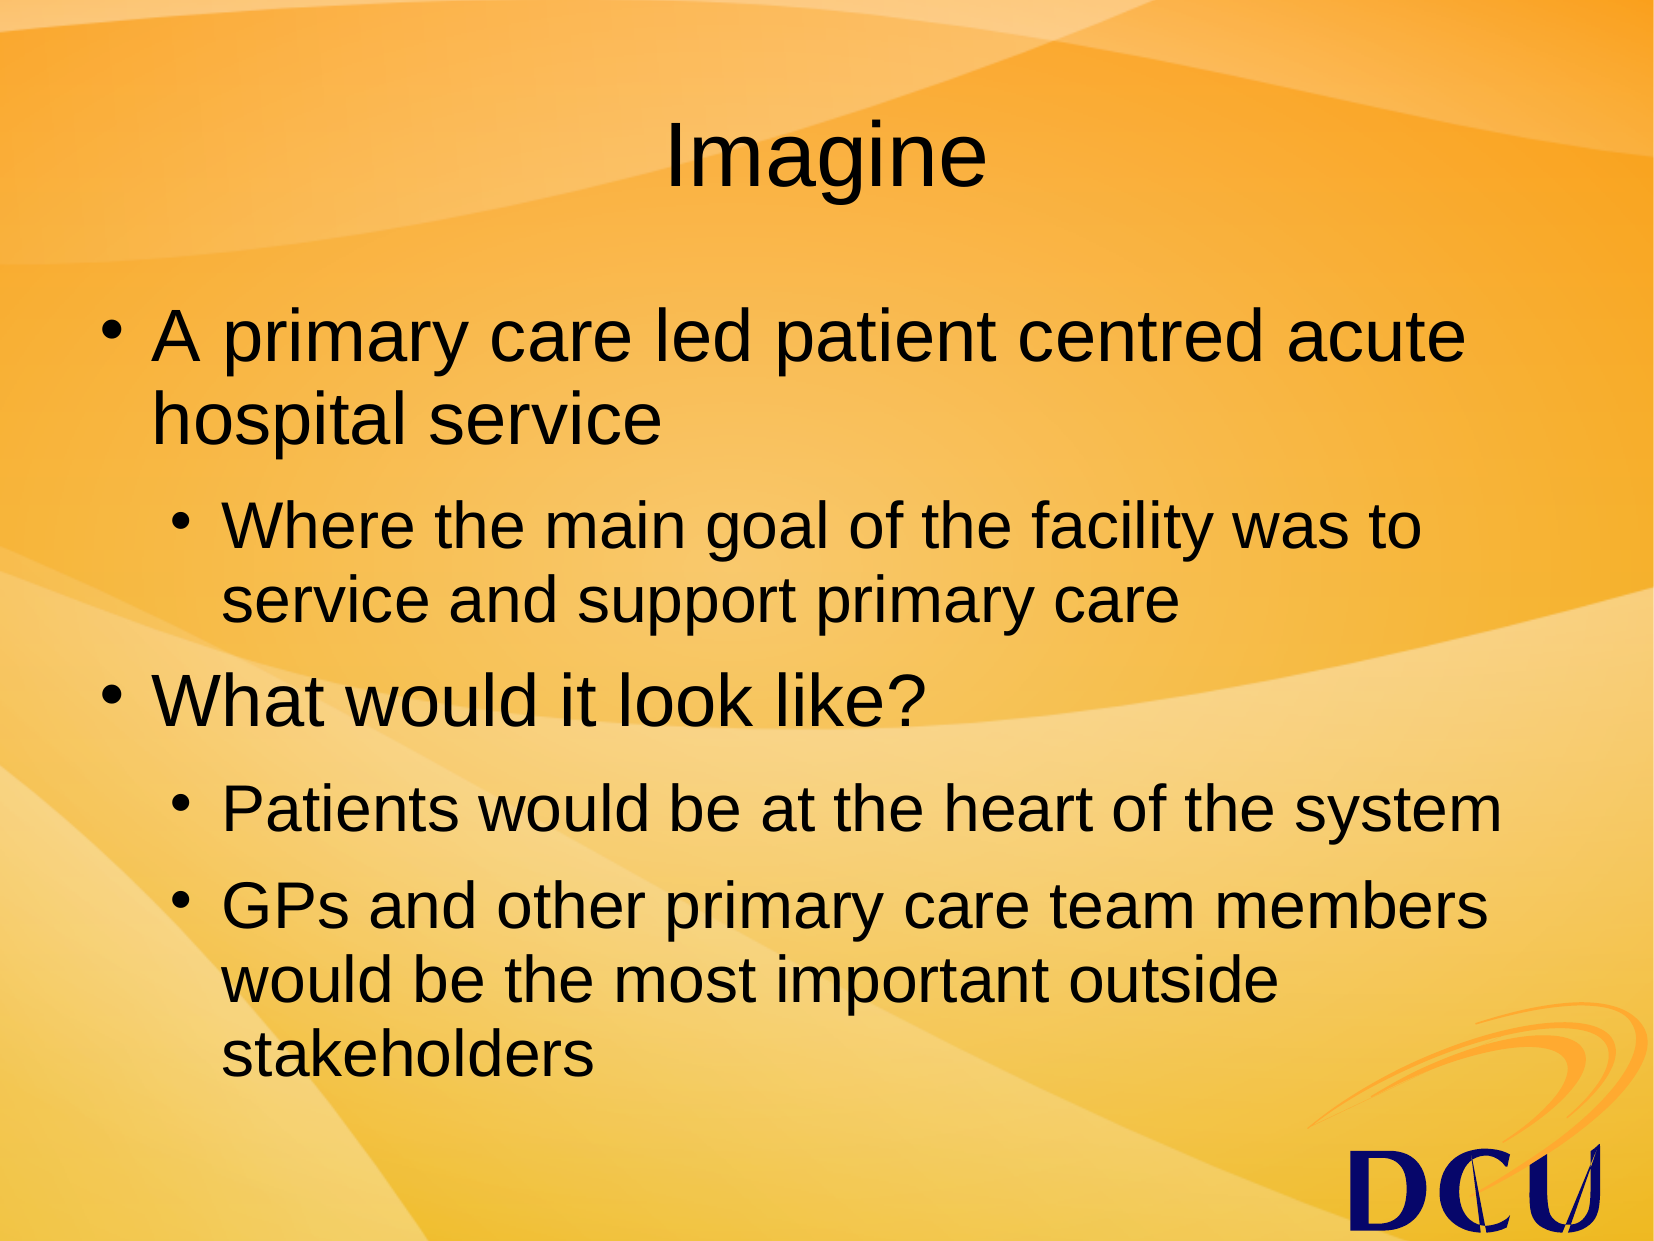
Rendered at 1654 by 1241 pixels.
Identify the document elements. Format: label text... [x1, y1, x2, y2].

title Imagine [82, 56, 1571, 249]
picture [0, 0, 1654, 1241]
list A primary care led patient centred acute hospital service Where the main goal of the facility was to service and support primary care What would it look like? Patients would be at the heart of the system GPs and other primary care team members would be the most important outside stakeholders [82, 290, 1571, 1094]
